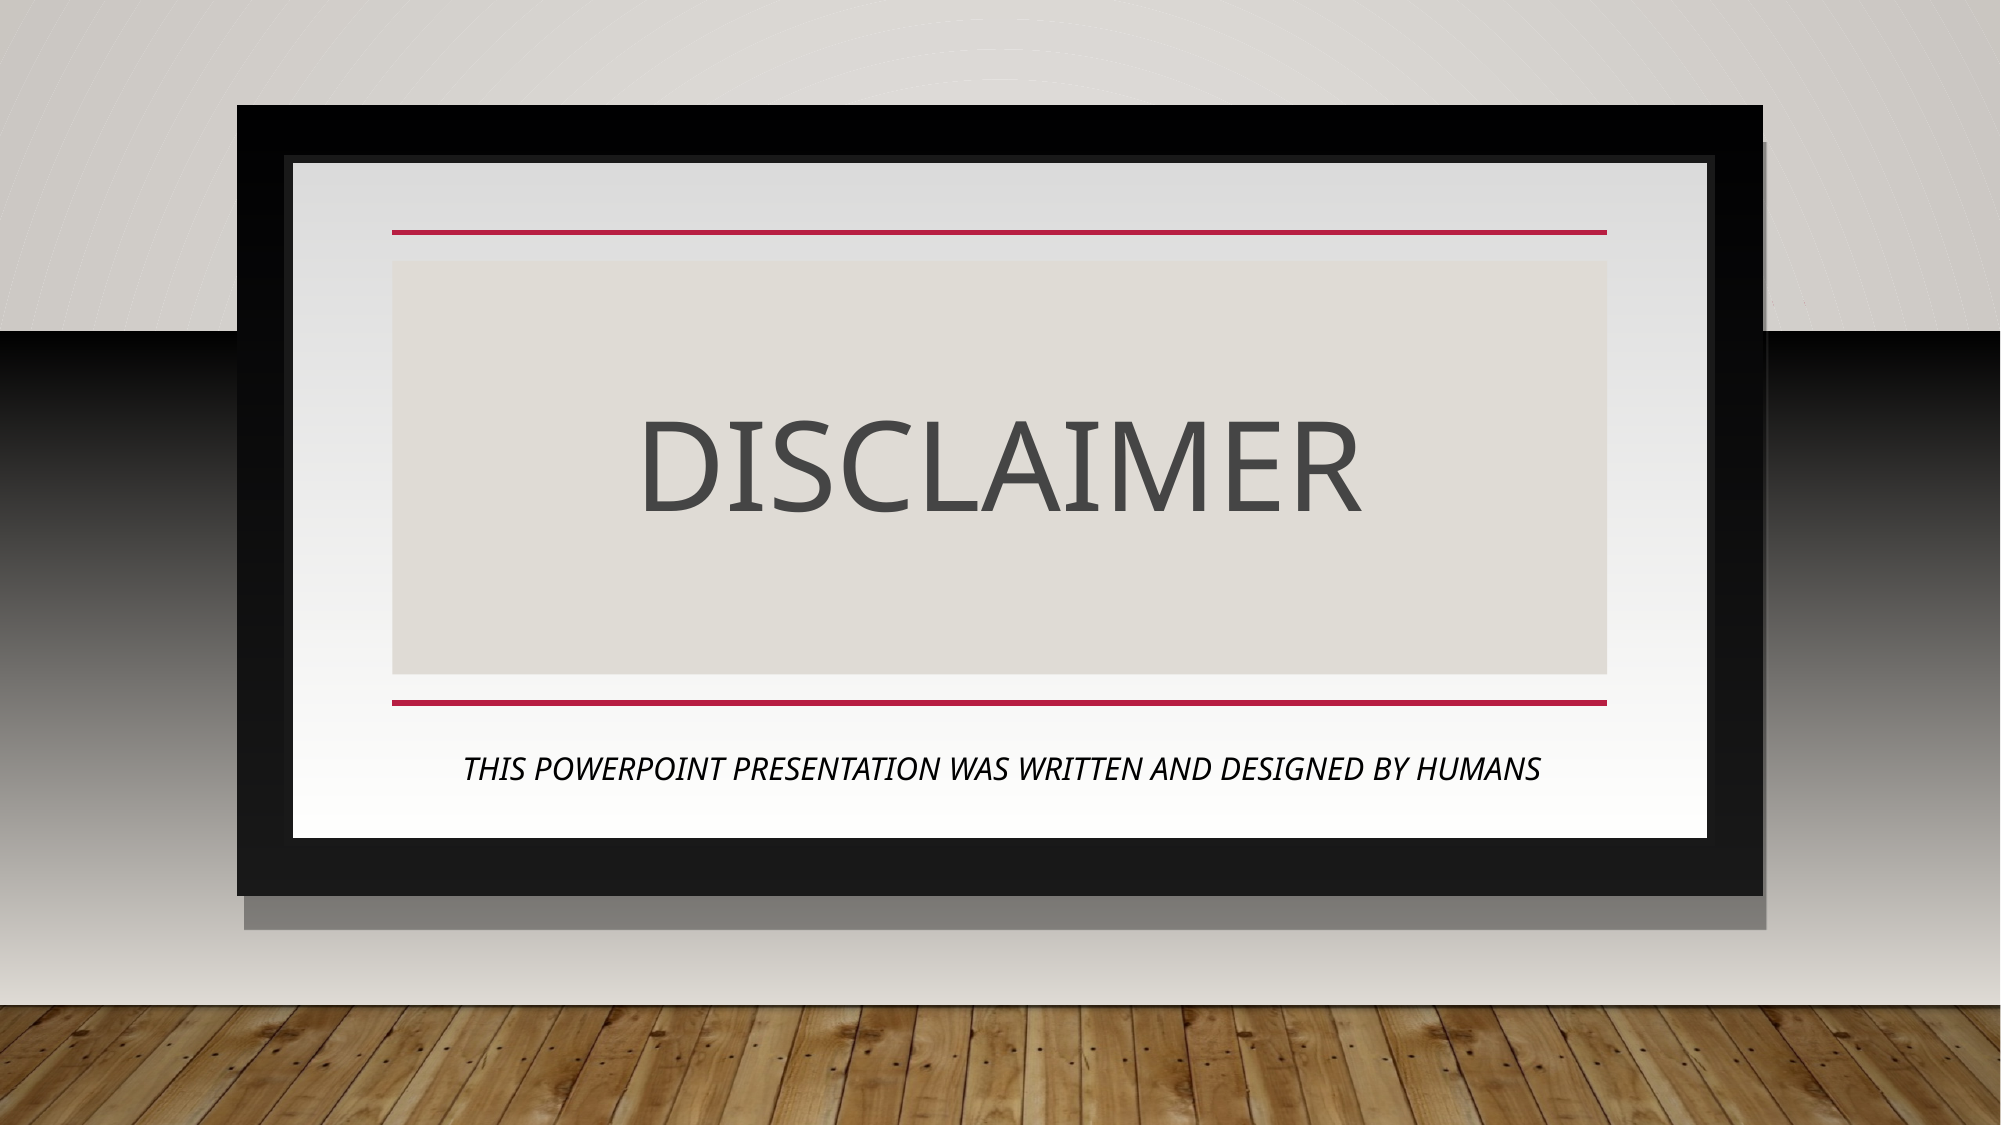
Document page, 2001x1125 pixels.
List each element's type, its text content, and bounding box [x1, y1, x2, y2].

list This PowerPoint presentation was written and designed by humans [396, 726, 1608, 813]
title Disclaimer [392, 260, 1608, 675]
picture [0, 1005, 2000, 1125]
text_box [0, 0, 2000, 1005]
